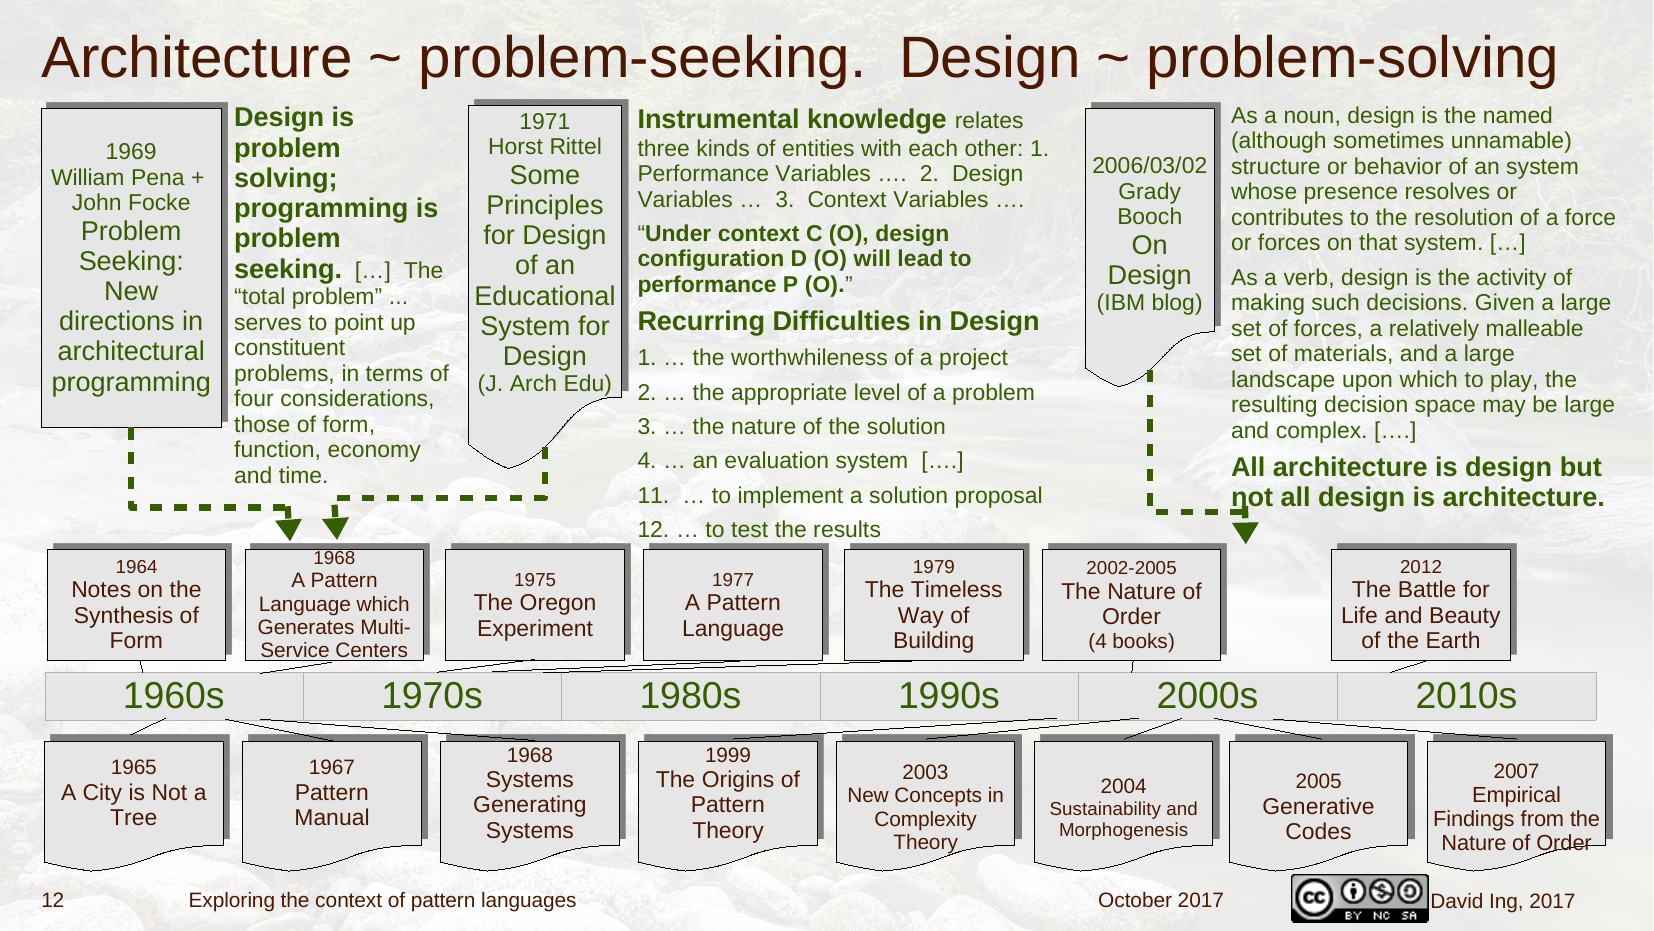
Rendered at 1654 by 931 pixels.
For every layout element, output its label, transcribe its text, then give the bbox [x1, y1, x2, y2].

text_box 2006/03/02 Grady Booch On Design (IBM blog) [1085, 108, 1215, 387]
text_box 1968 Systems Generating Systems [440, 741, 620, 872]
text_box 2005 Generative Codes [1229, 741, 1408, 872]
text_box 1999 The Origins of Pattern Theory [638, 741, 818, 872]
text_box 1969 William Pena + John Focke Problem Seeking: New directions in architectural programming [41, 108, 219, 428]
title Architecture ~ problem-seeking. Design ~ problem-solving [41, 30, 1613, 181]
table_header 2000s [1079, 673, 1337, 720]
table_header 2010s [1338, 673, 1596, 720]
text_box 2003 New Concepts in Complexity Theory [836, 741, 1015, 872]
text_box As a noun, design is the named (although sometimes unnamable) structure or behavior of an system whose presence resolves or contributes to the resolution of a force or forces on that system. […] As a verb, design is the activity of making such decisions. Given a large set of forces, a relatively malleable set of materials, and a large landscape upon which to play, the resulting decision space may be large and complex. [….] All architecture is design but not all design is architecture. [1216, 95, 1633, 519]
text_box 2007 Empirical Findings from the Nature of Order [1427, 741, 1606, 872]
text_box 1967 Pattern Manual [242, 741, 422, 872]
text_box 1975 The Oregon Experiment [445, 549, 625, 661]
text_box 1964 Notes on the Synthesis of Form [47, 549, 226, 661]
picture [0, 0, 1654, 931]
text_box 1977 A Pattern Language [643, 549, 823, 661]
text_box Instrumental knowledge relates three kinds of entities with each other: 1. Performance Variables …. 2. Design Variables … 3. Context Variables …. “Under context C (O), design configuration D (O) will lead to performance P (O).” Recurring Difficulties in Design 1. … the worthwhileness of a project 2. … the appropriate level of a problem 3. … the nature of the solution 4. … an evaluation system [….] 11. … to implement a solution proposal 12. … to test the results [622, 95, 1080, 549]
table_header 1970s [304, 673, 561, 720]
text_box 1968 A Pattern Language which Generates Multi-Service Centers [245, 549, 424, 661]
text_box 2004 Sustainability and Morphogenesis [1034, 741, 1213, 872]
text_box 2002-2005 The Nature of Order (4 books) [1042, 549, 1221, 661]
table_header 1960s [46, 673, 303, 720]
text_box 2012 The Battle for Life and Beauty of the Earth [1331, 549, 1511, 661]
text_box 1971 Horst Rittel Some Principles for Design of an Educational System for Design (J. Arch Edu) [468, 105, 622, 469]
text_box Design is problem solving; programming is problem seeking. […] The “total problem” ... serves to point up constituent problems, in terms of four considerations, those of form, function, economy and time. [219, 94, 466, 493]
text_box 1979 The Timeless Way of Building [844, 549, 1024, 661]
text_box 1965 A City is Not a Tree [44, 741, 224, 872]
table_header 1980s [562, 673, 820, 720]
table_header 1990s [821, 673, 1078, 720]
